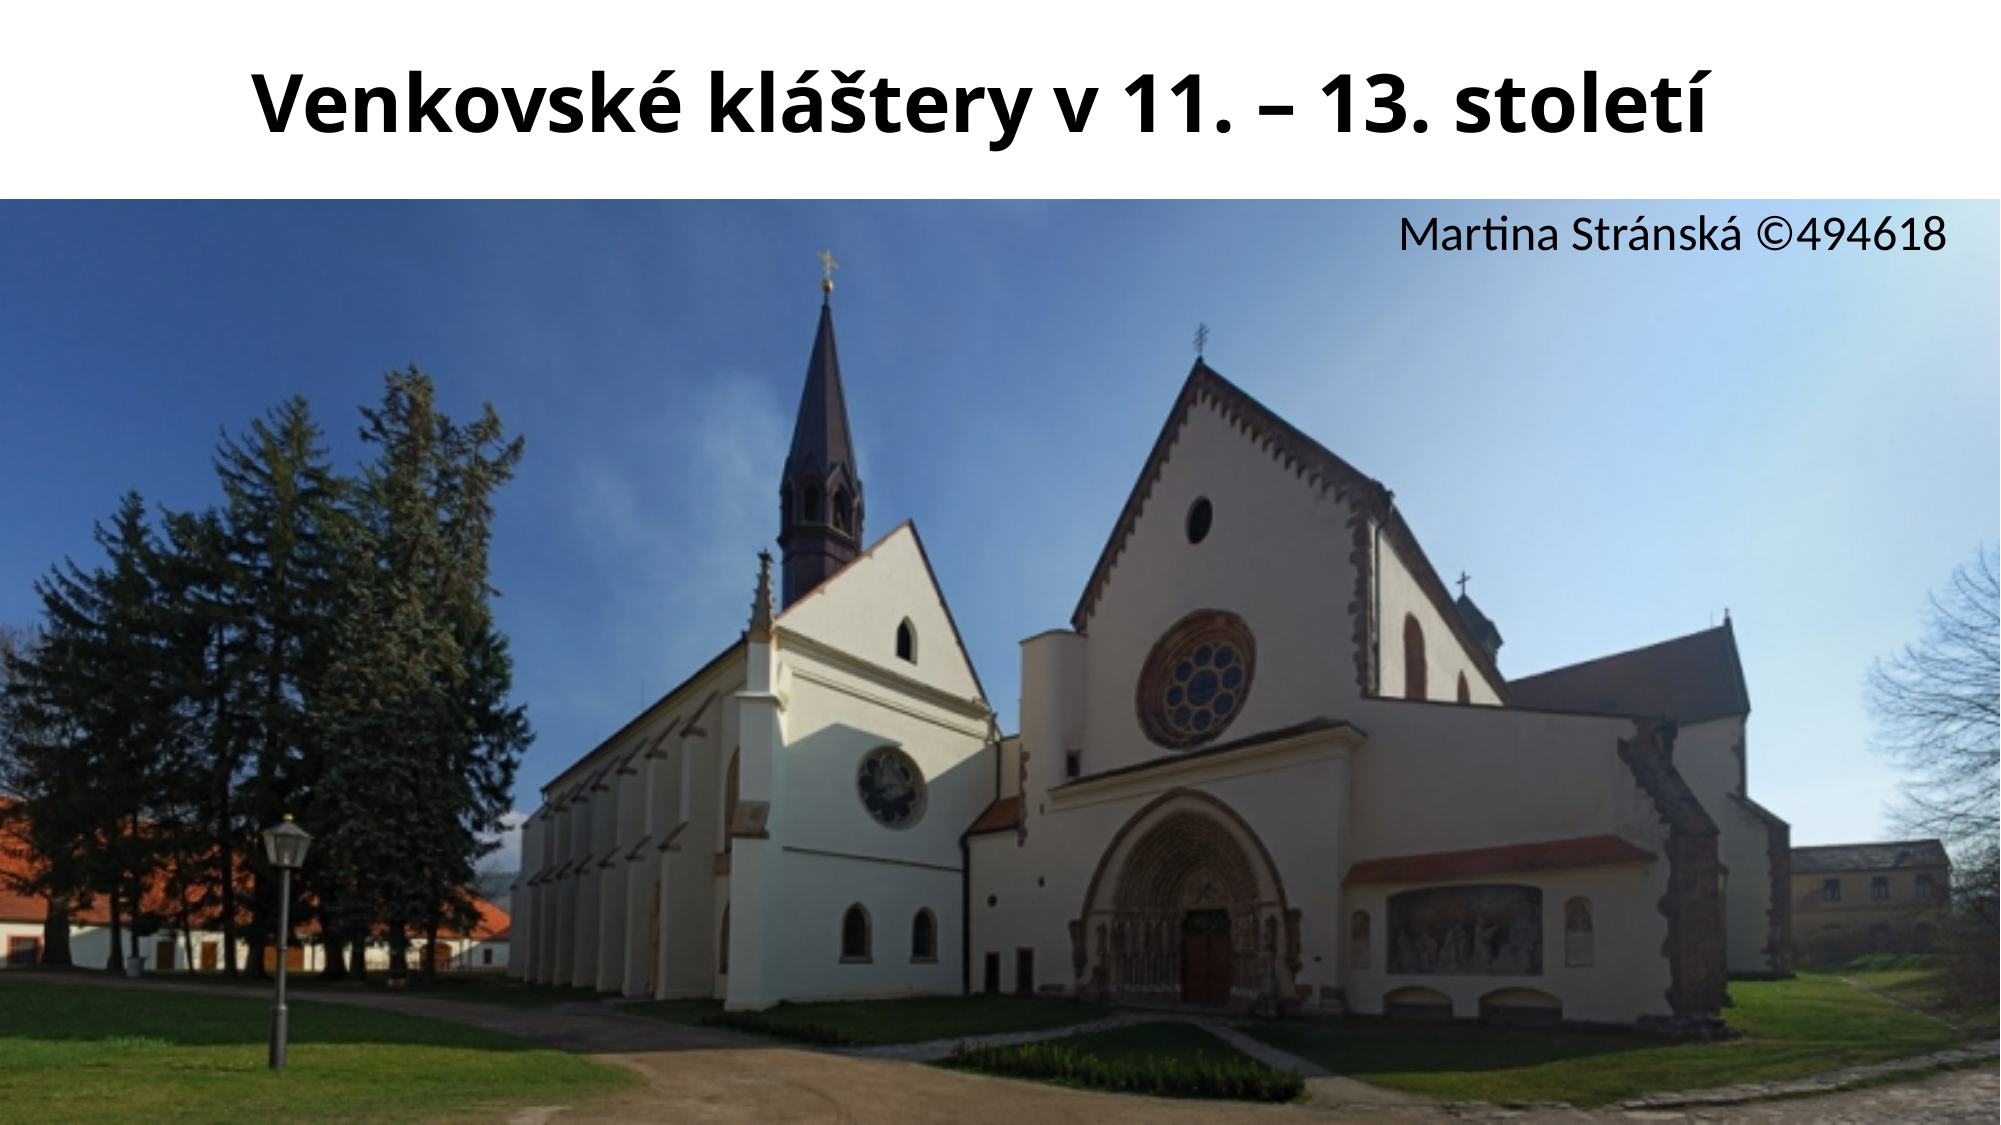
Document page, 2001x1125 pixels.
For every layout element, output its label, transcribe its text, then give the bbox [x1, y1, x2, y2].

picture [0, 200, 2000, 1125]
title Venkovské kláštery v 11. – 13. století [231, 35, 1732, 158]
subtitle Martina Stránská ©494618 [1346, 200, 2000, 274]
